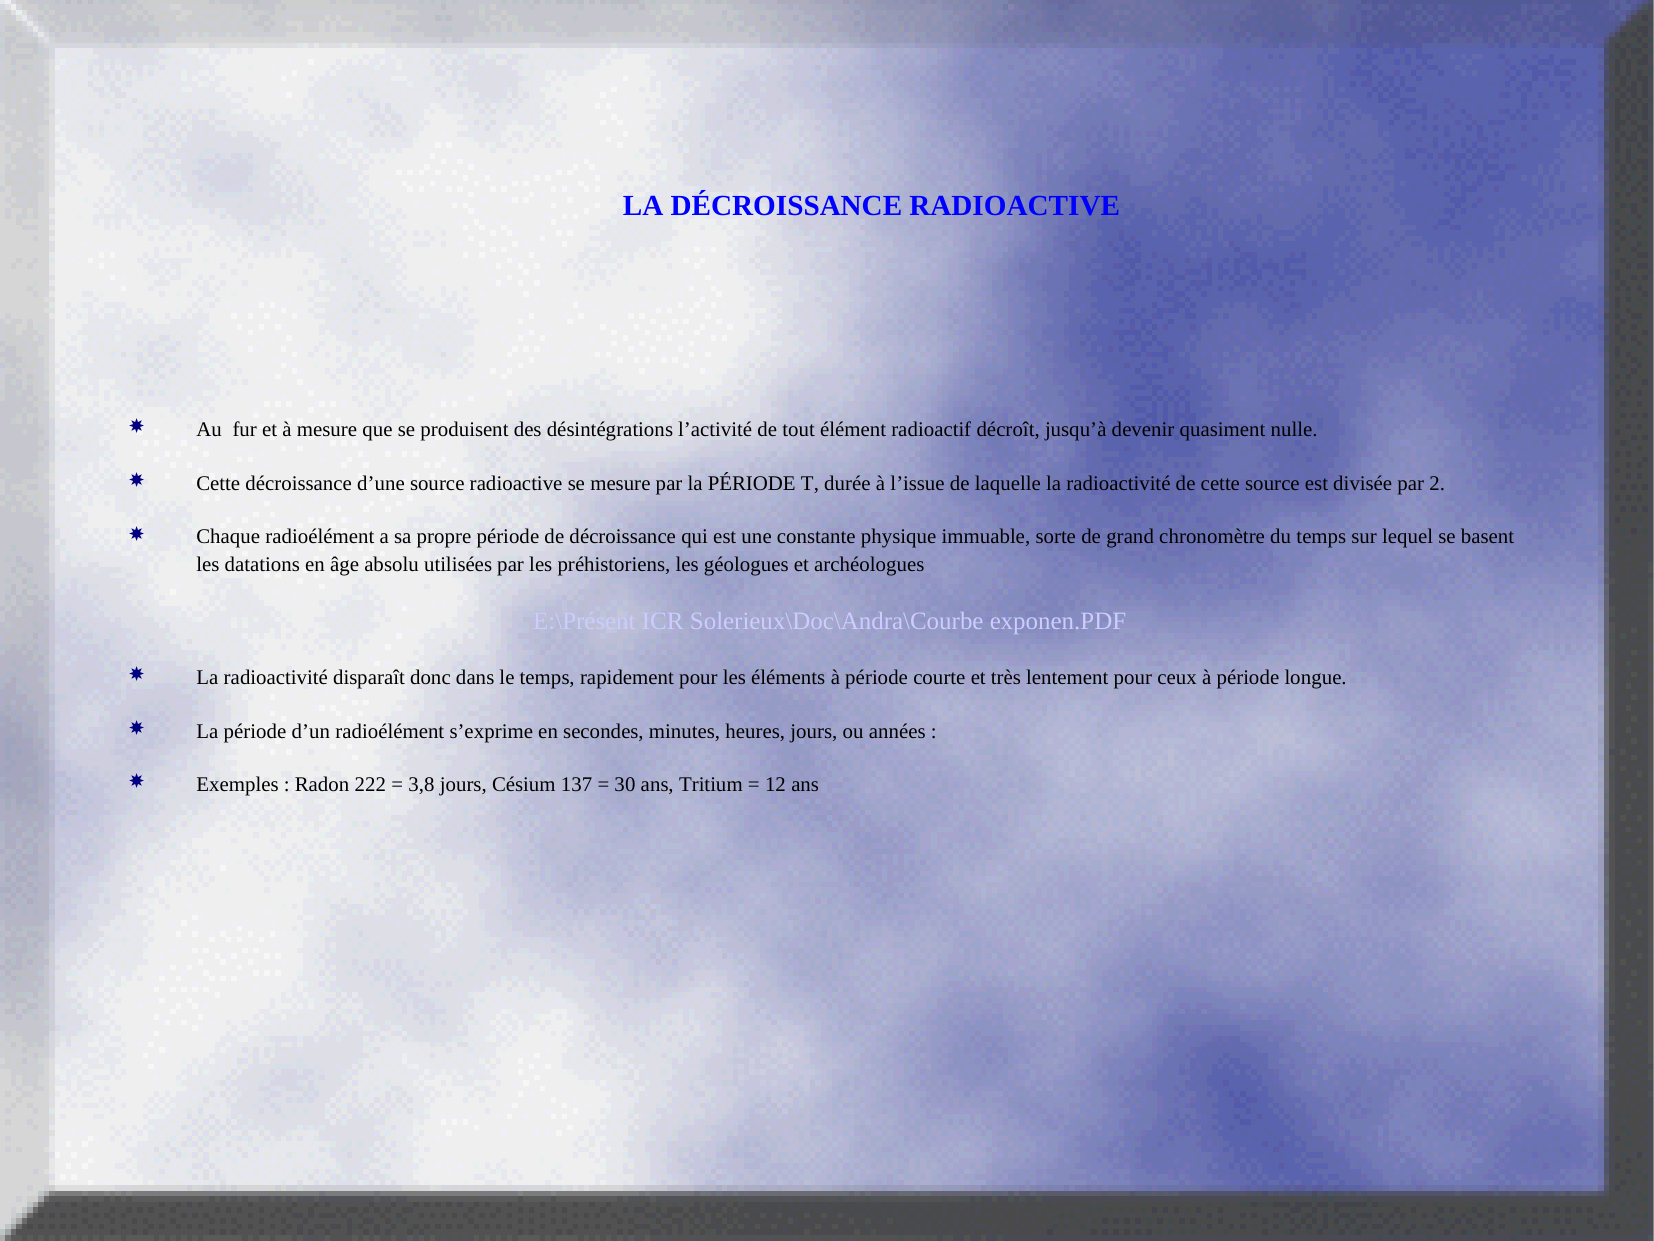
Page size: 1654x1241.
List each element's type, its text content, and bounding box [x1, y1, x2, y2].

picture [0, 0, 1654, 1241]
title LA DÉCROISSANCE RADIOACTIVE [201, 105, 1542, 306]
list Au fur et à mesure que se produisent des désintégrations l’activité de tout élément radioactif décroît, jusqu’à devenir quasiment nulle. Cette décroissance d’une source radioactive se mesure par la PÉRIODE T, durée à l’issue de laquelle la radioactivité de cette source est divisée par 2. Chaque radioélément a sa propre période de décroissance qui est une constante physique immuable, sorte de grand chronomètre du temps sur lequel se basent les datations en âge absolu utilisées par les préhistoriens, les géologues et archéologues E:\Présent ICR Solerieux\Doc\Andra\Courbe exponen.PDF La radioactivité disparaît donc dans le temps, rapidement pour les éléments à période courte et très lentement pour ceux à période longue. La période d’un radioélément s’exprime en secondes, minutes, heures, jours, ou années : Exemples : Radon 222 = 3,8 jours, Césium 137 = 30 ans, Tritium = 12 ans [121, 417, 1533, 1034]
